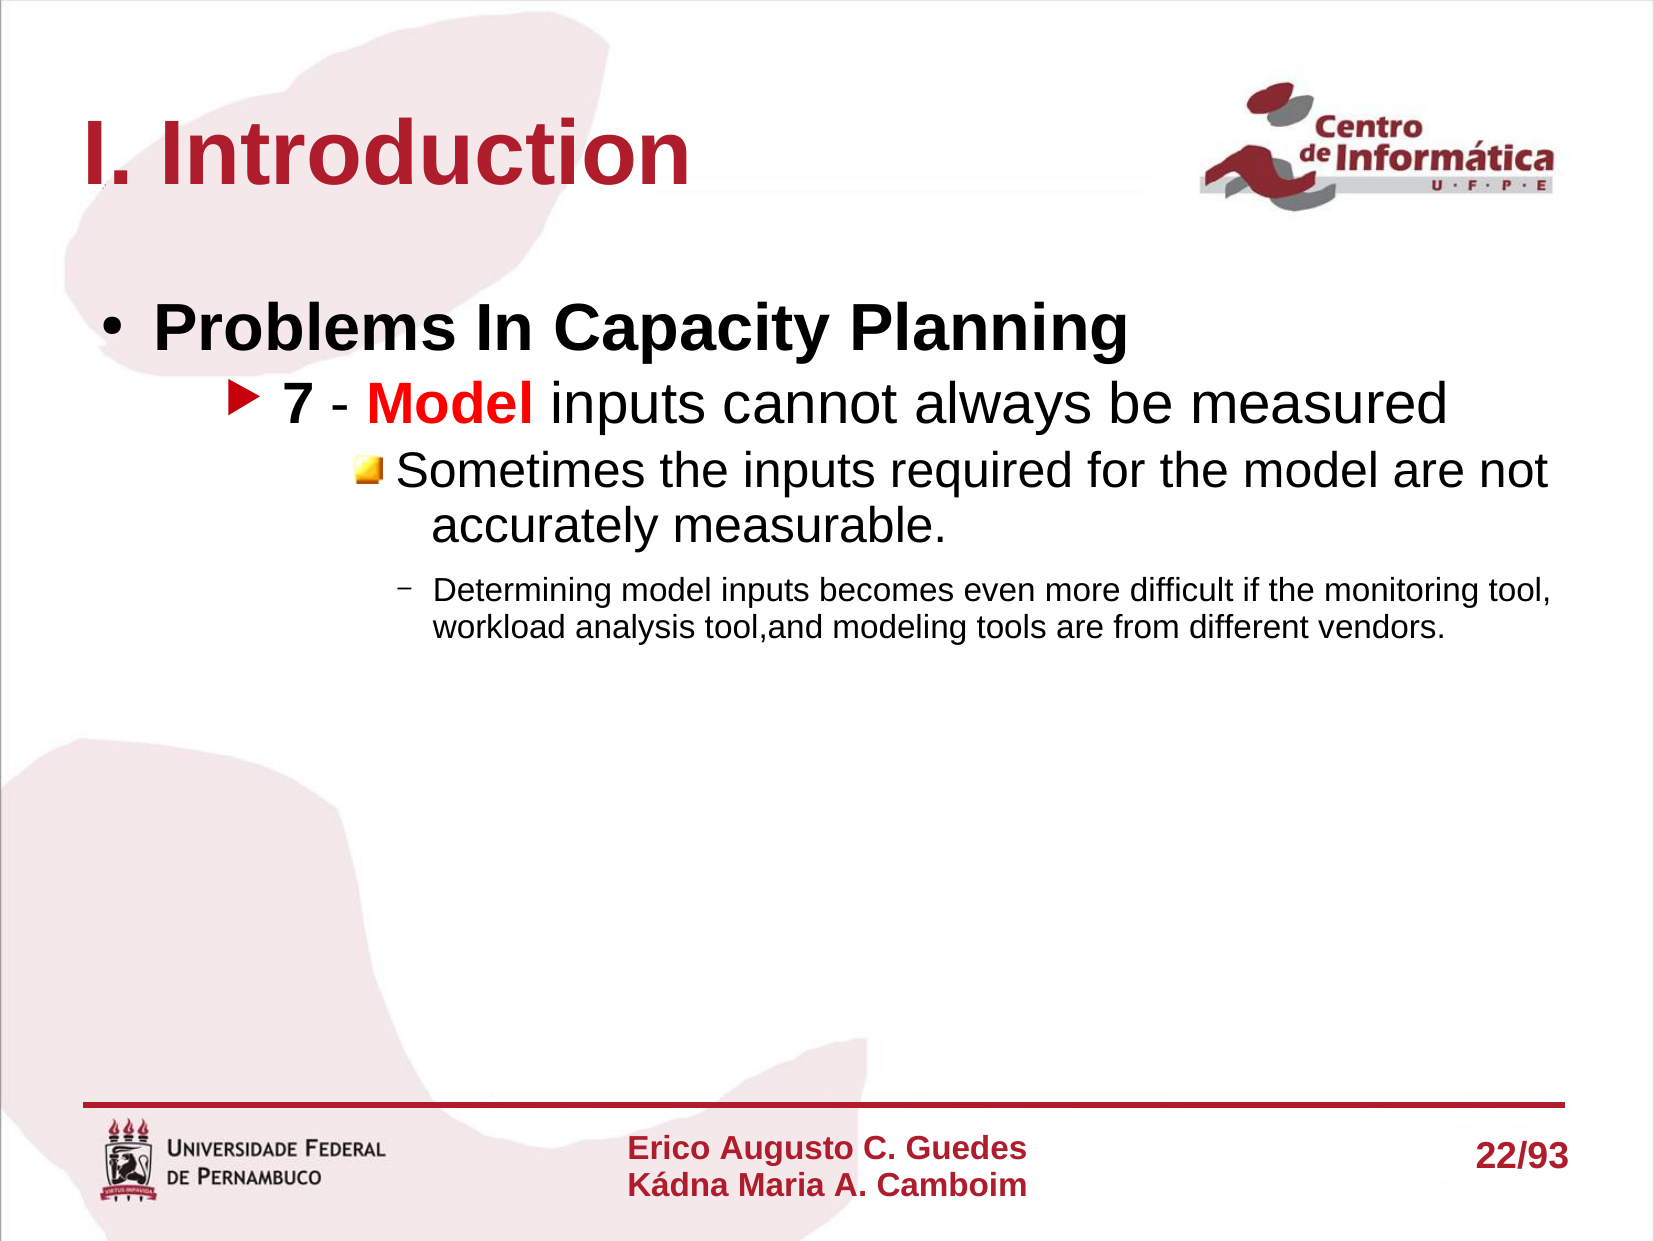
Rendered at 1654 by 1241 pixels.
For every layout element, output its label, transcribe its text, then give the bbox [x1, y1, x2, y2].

list Problems In Capacity Planning 7 - Model inputs cannot always be measured Sometimes the inputs required for the model are not accurately measurable. Determining model inputs becomes even more difficult if the monitoring tool, workload analysis tool,and modeling tools are from different vendors. [82, 290, 1571, 1094]
picture [0, 0, 1654, 1241]
title I. Introduction [82, 56, 1571, 250]
